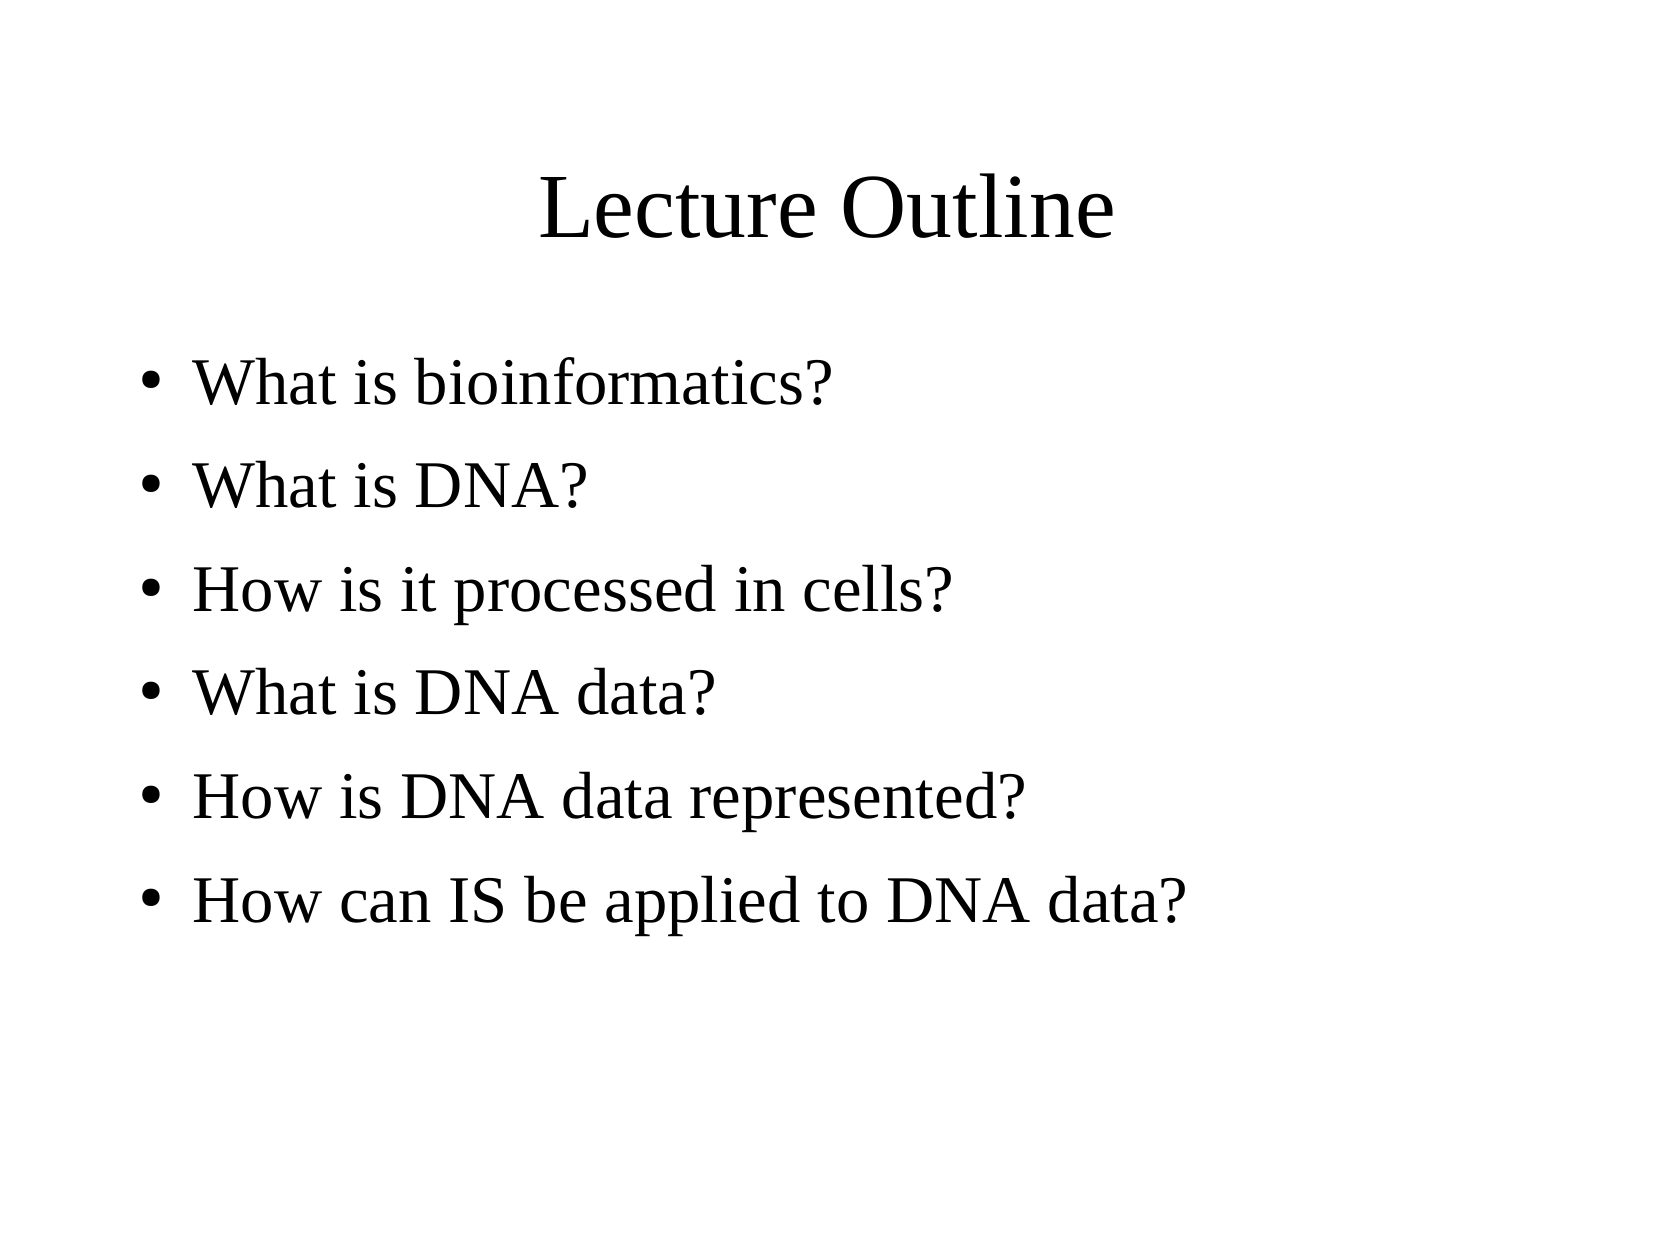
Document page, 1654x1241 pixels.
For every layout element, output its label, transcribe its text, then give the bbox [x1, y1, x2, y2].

title Lecture Outline [121, 102, 1534, 311]
list What is bioinformatics? What is DNA? How is it processed in cells? What is DNA data? How is DNA data represented? How can IS be applied to DNA data? [121, 344, 1534, 1127]
